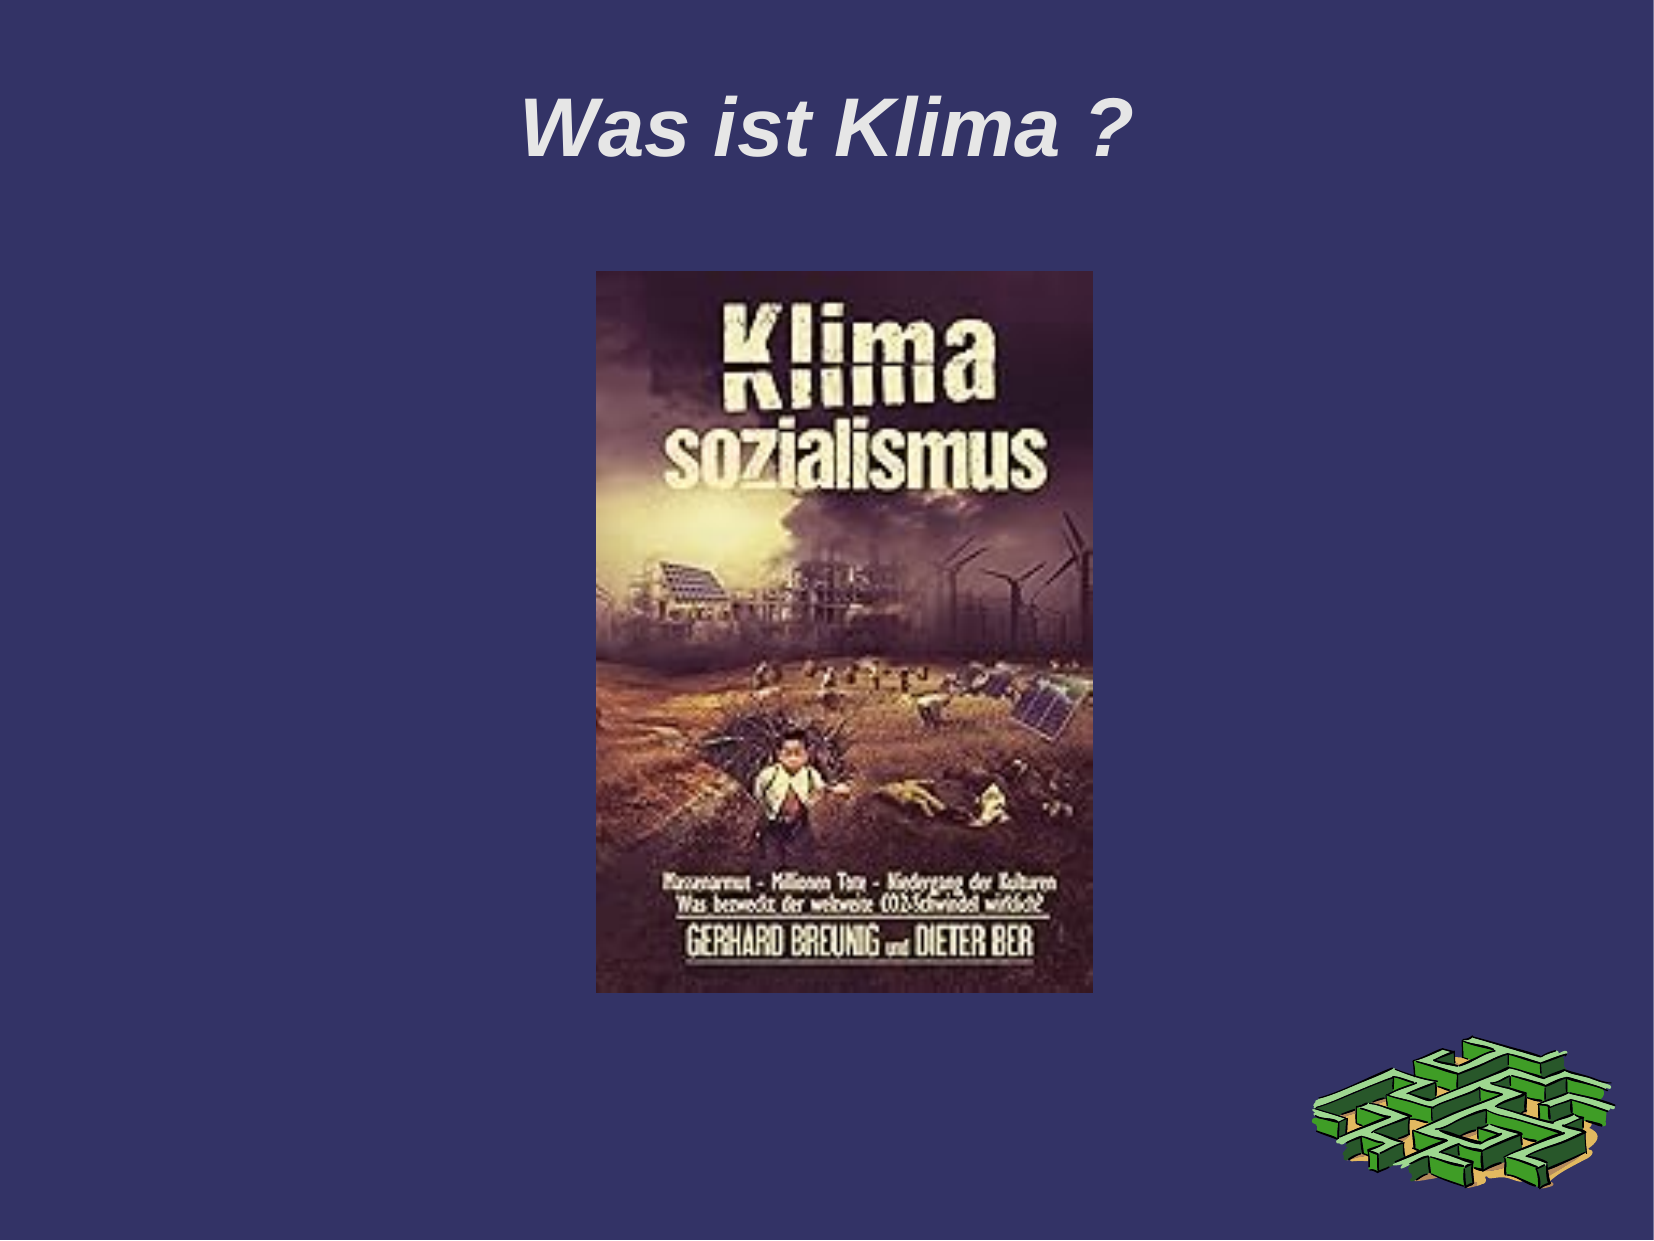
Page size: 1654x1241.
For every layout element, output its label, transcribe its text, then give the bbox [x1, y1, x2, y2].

title Was ist Klima ? [121, 19, 1534, 227]
picture [596, 271, 1093, 993]
